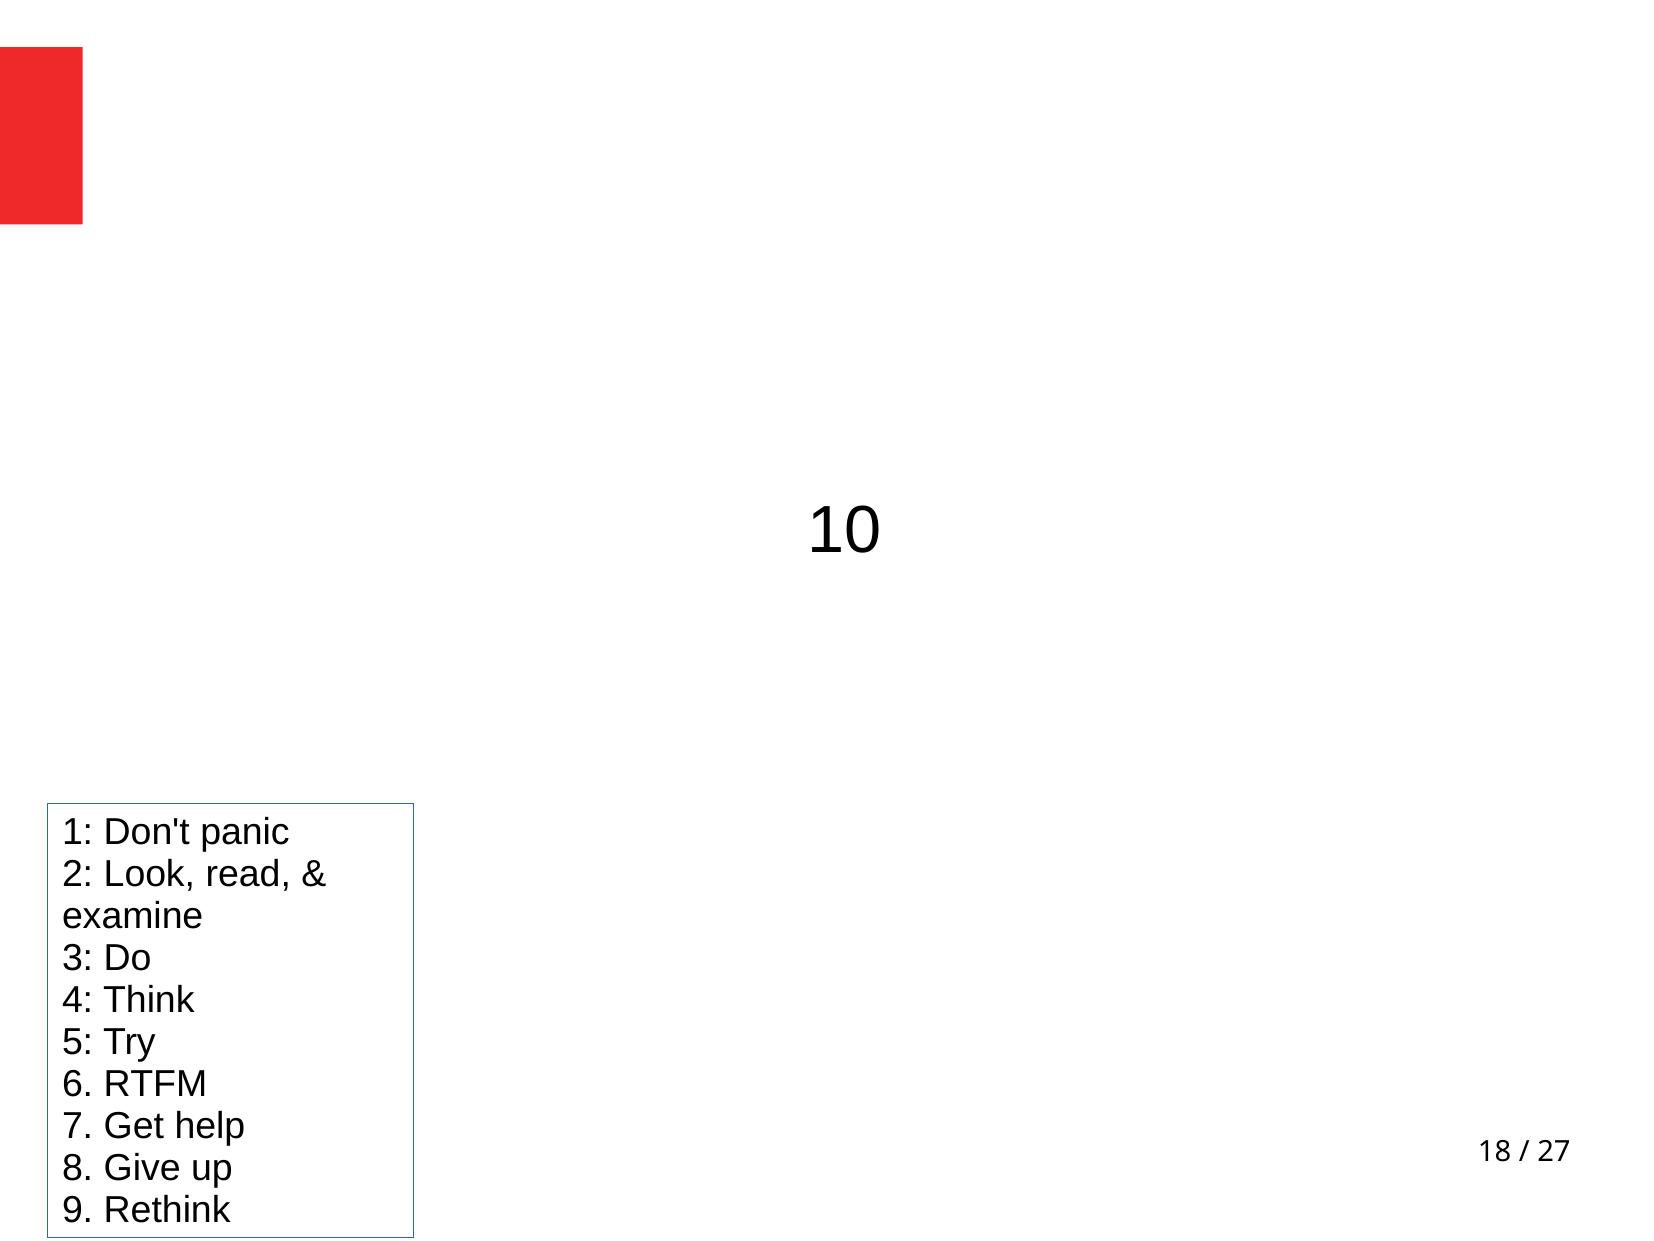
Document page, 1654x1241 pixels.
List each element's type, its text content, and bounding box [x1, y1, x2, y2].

subtitle 10 [118, 49, 1571, 1010]
text_box 1: Don't panic 2: Look, read, & examine 3: Do 4: Think 5: Try 6. RTFM 7. Get help 8. Give up 9. Rethink [47, 803, 414, 1238]
